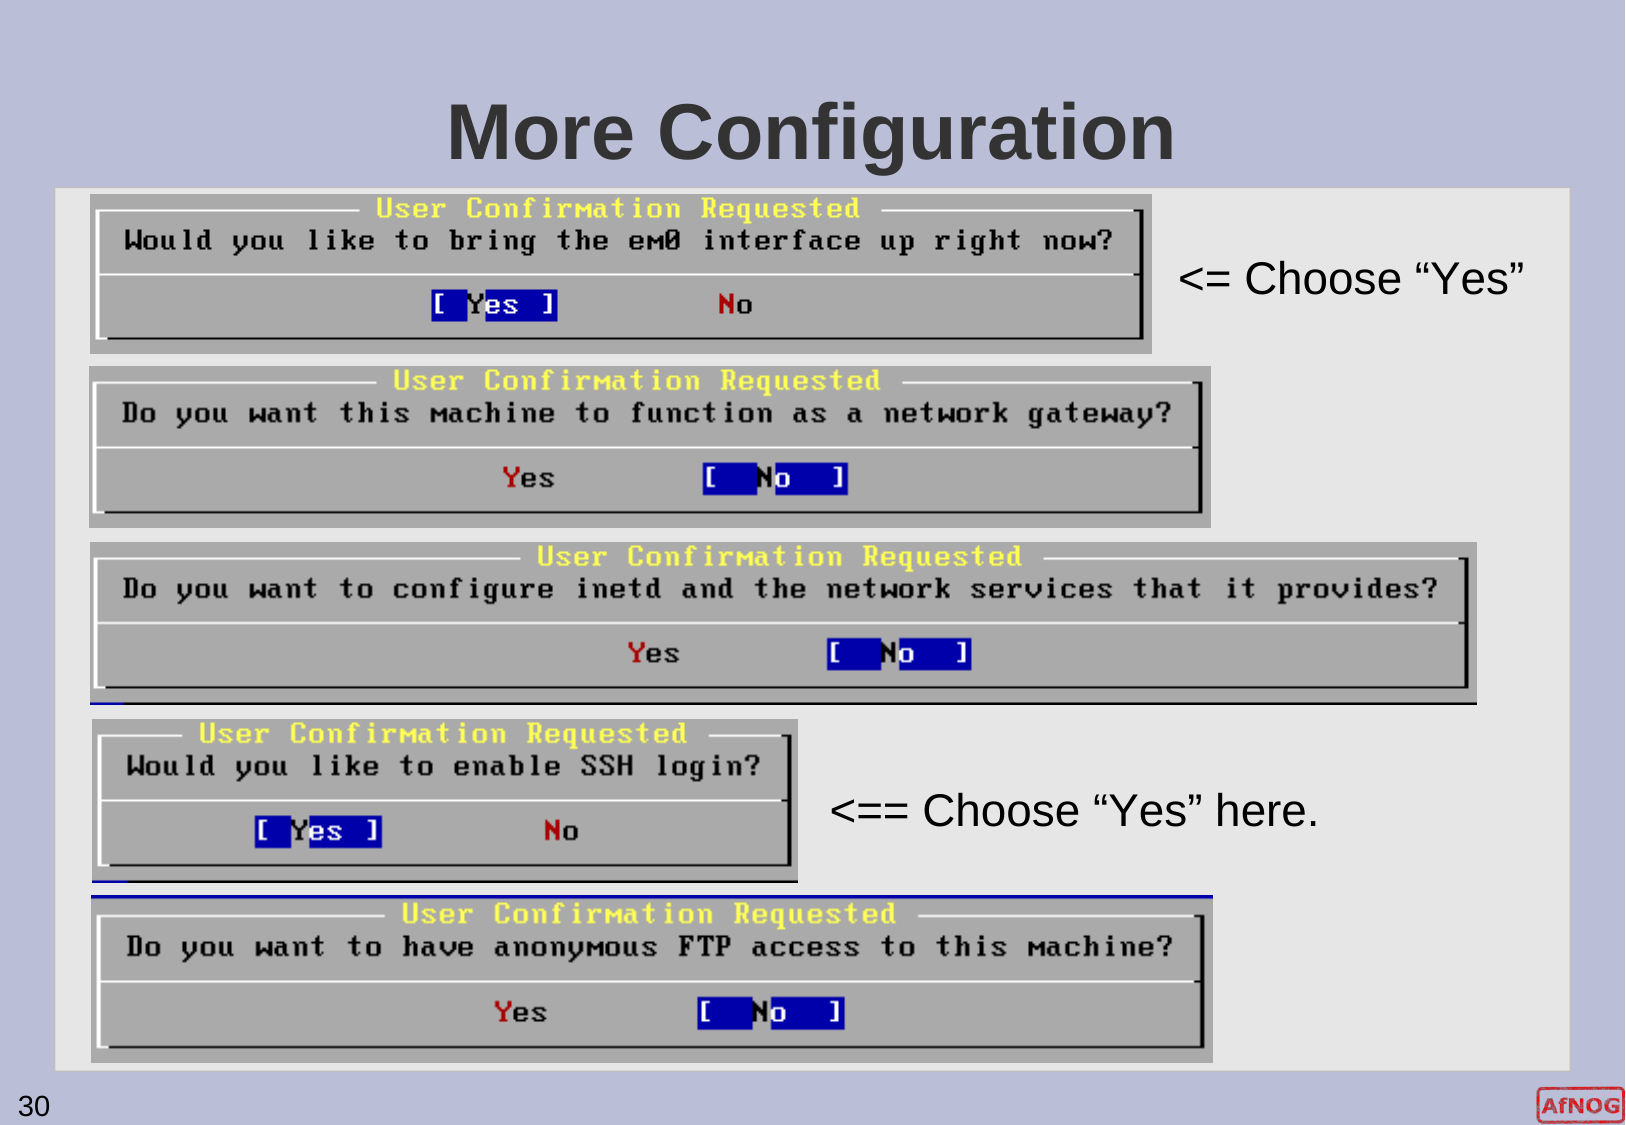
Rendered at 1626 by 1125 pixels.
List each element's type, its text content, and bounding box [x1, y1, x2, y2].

picture [92, 719, 798, 883]
text_box <= Choose “Yes” [1163, 242, 1565, 309]
picture [90, 542, 1477, 705]
picture [1535, 1085, 1626, 1125]
picture [91, 895, 1213, 1063]
picture [90, 194, 1152, 354]
text_box More Configuration [54, 44, 1571, 215]
picture [89, 366, 1211, 528]
text_box <== Choose “Yes” here. [814, 773, 1524, 840]
